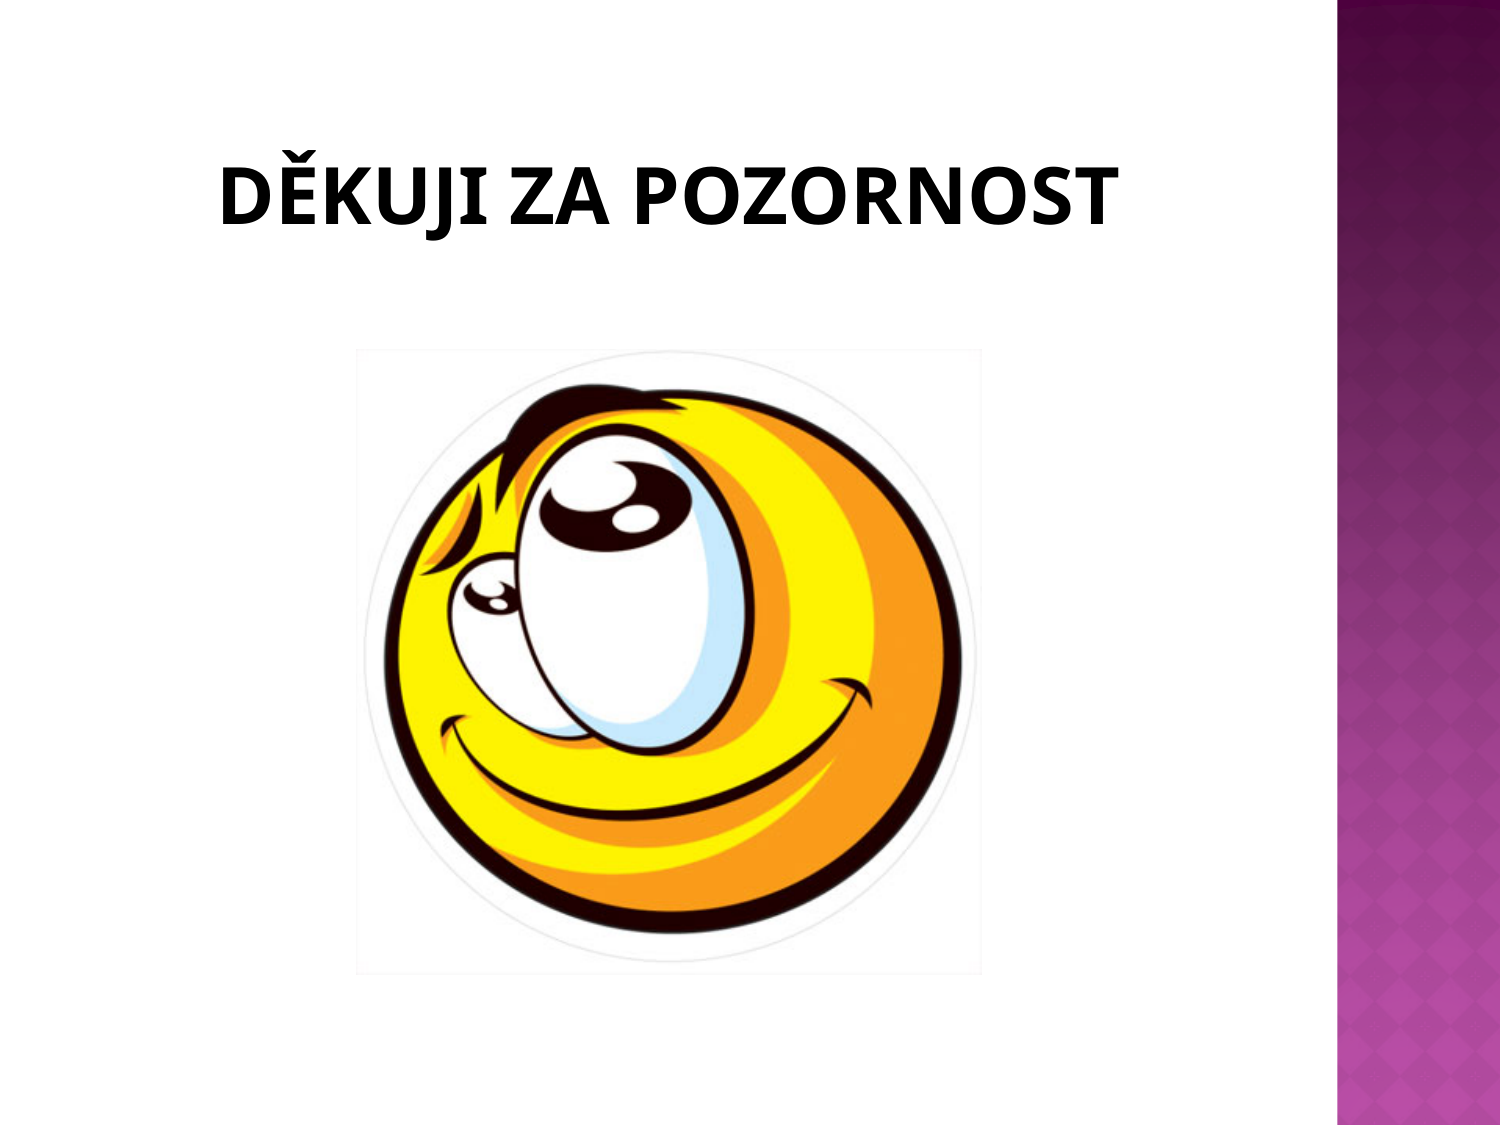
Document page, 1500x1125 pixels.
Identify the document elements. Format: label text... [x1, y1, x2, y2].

title Děkuji za pozornost [75, 52, 1263, 240]
picture [356, 349, 982, 975]
